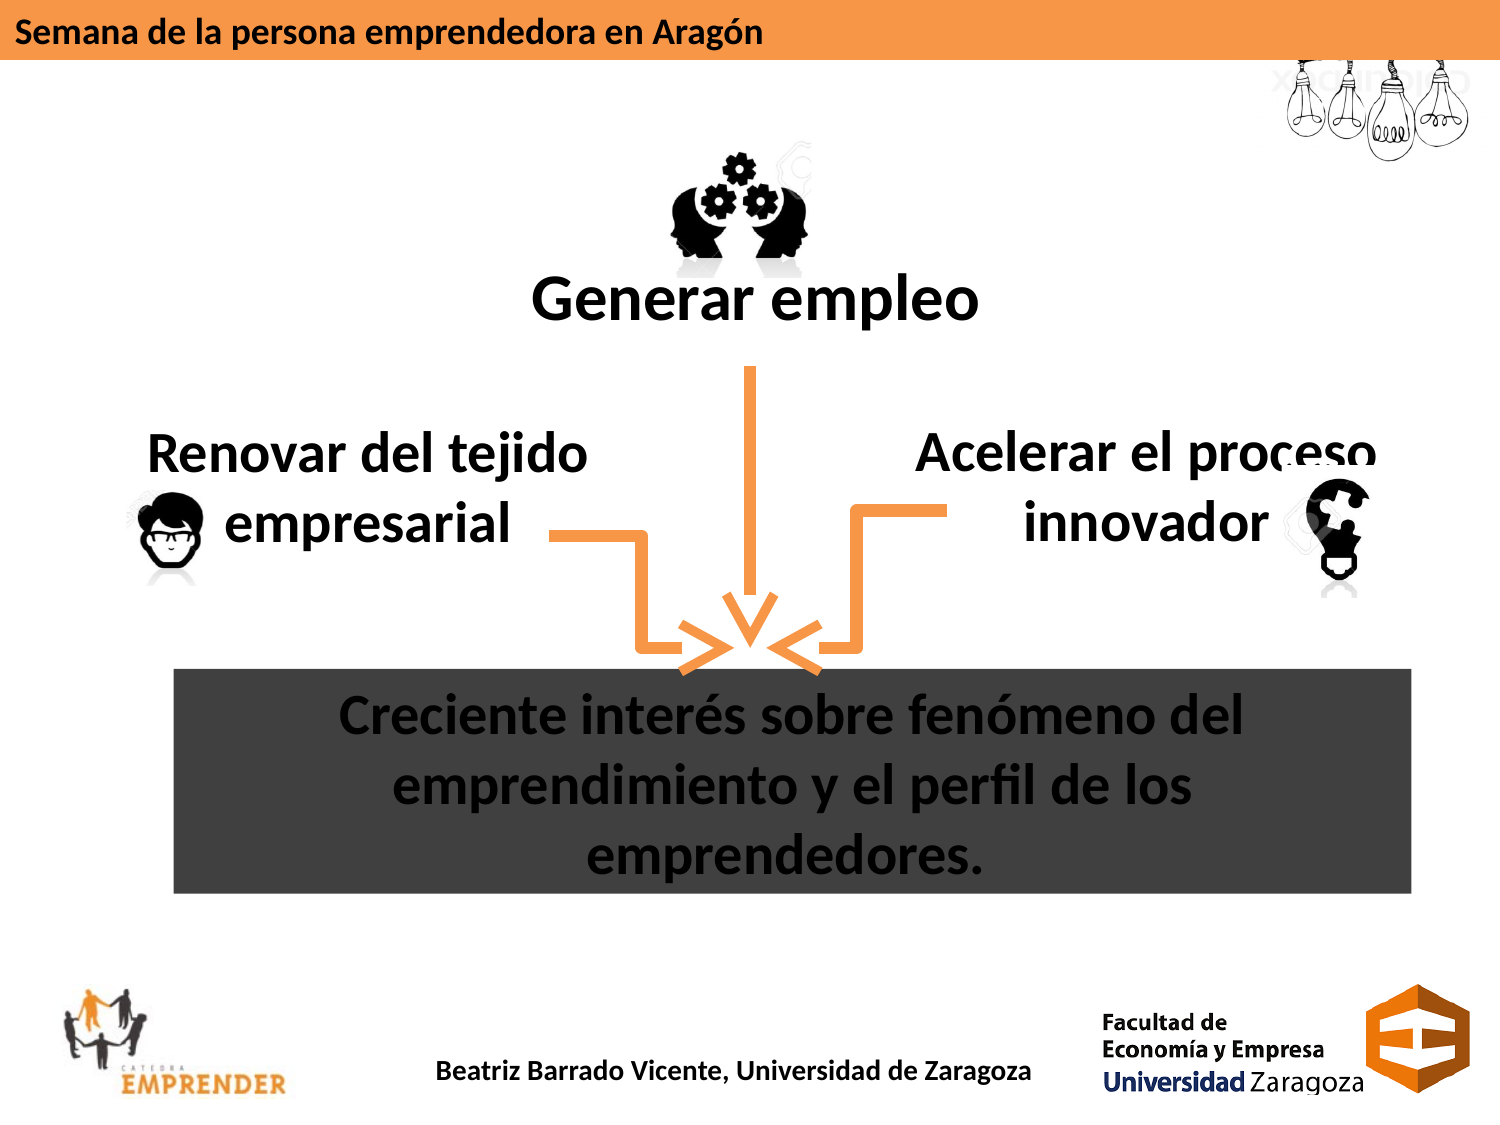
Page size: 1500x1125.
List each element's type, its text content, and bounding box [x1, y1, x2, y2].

picture [1092, 984, 1471, 1095]
picture [657, 125, 812, 278]
picture [1281, 465, 1399, 598]
picture [12, 984, 336, 1099]
text_box Renovar del tejido empresarial [39, 407, 631, 562]
picture [1234, 60, 1500, 167]
picture [126, 490, 221, 586]
text_box Beatriz Barrado Vicente, Universidad de Zaragoza [420, 1044, 1048, 1095]
text_box Semana de la persona emprendedora en Aragón [0, 0, 1500, 60]
text_box Acelerar el proceso innovador [856, 405, 1438, 561]
text_box Generar empleo [451, 246, 1113, 342]
text_box Creciente interés sobre fenómeno del emprendimiento y el perfil de los emprendedores. [173, 668, 1412, 894]
